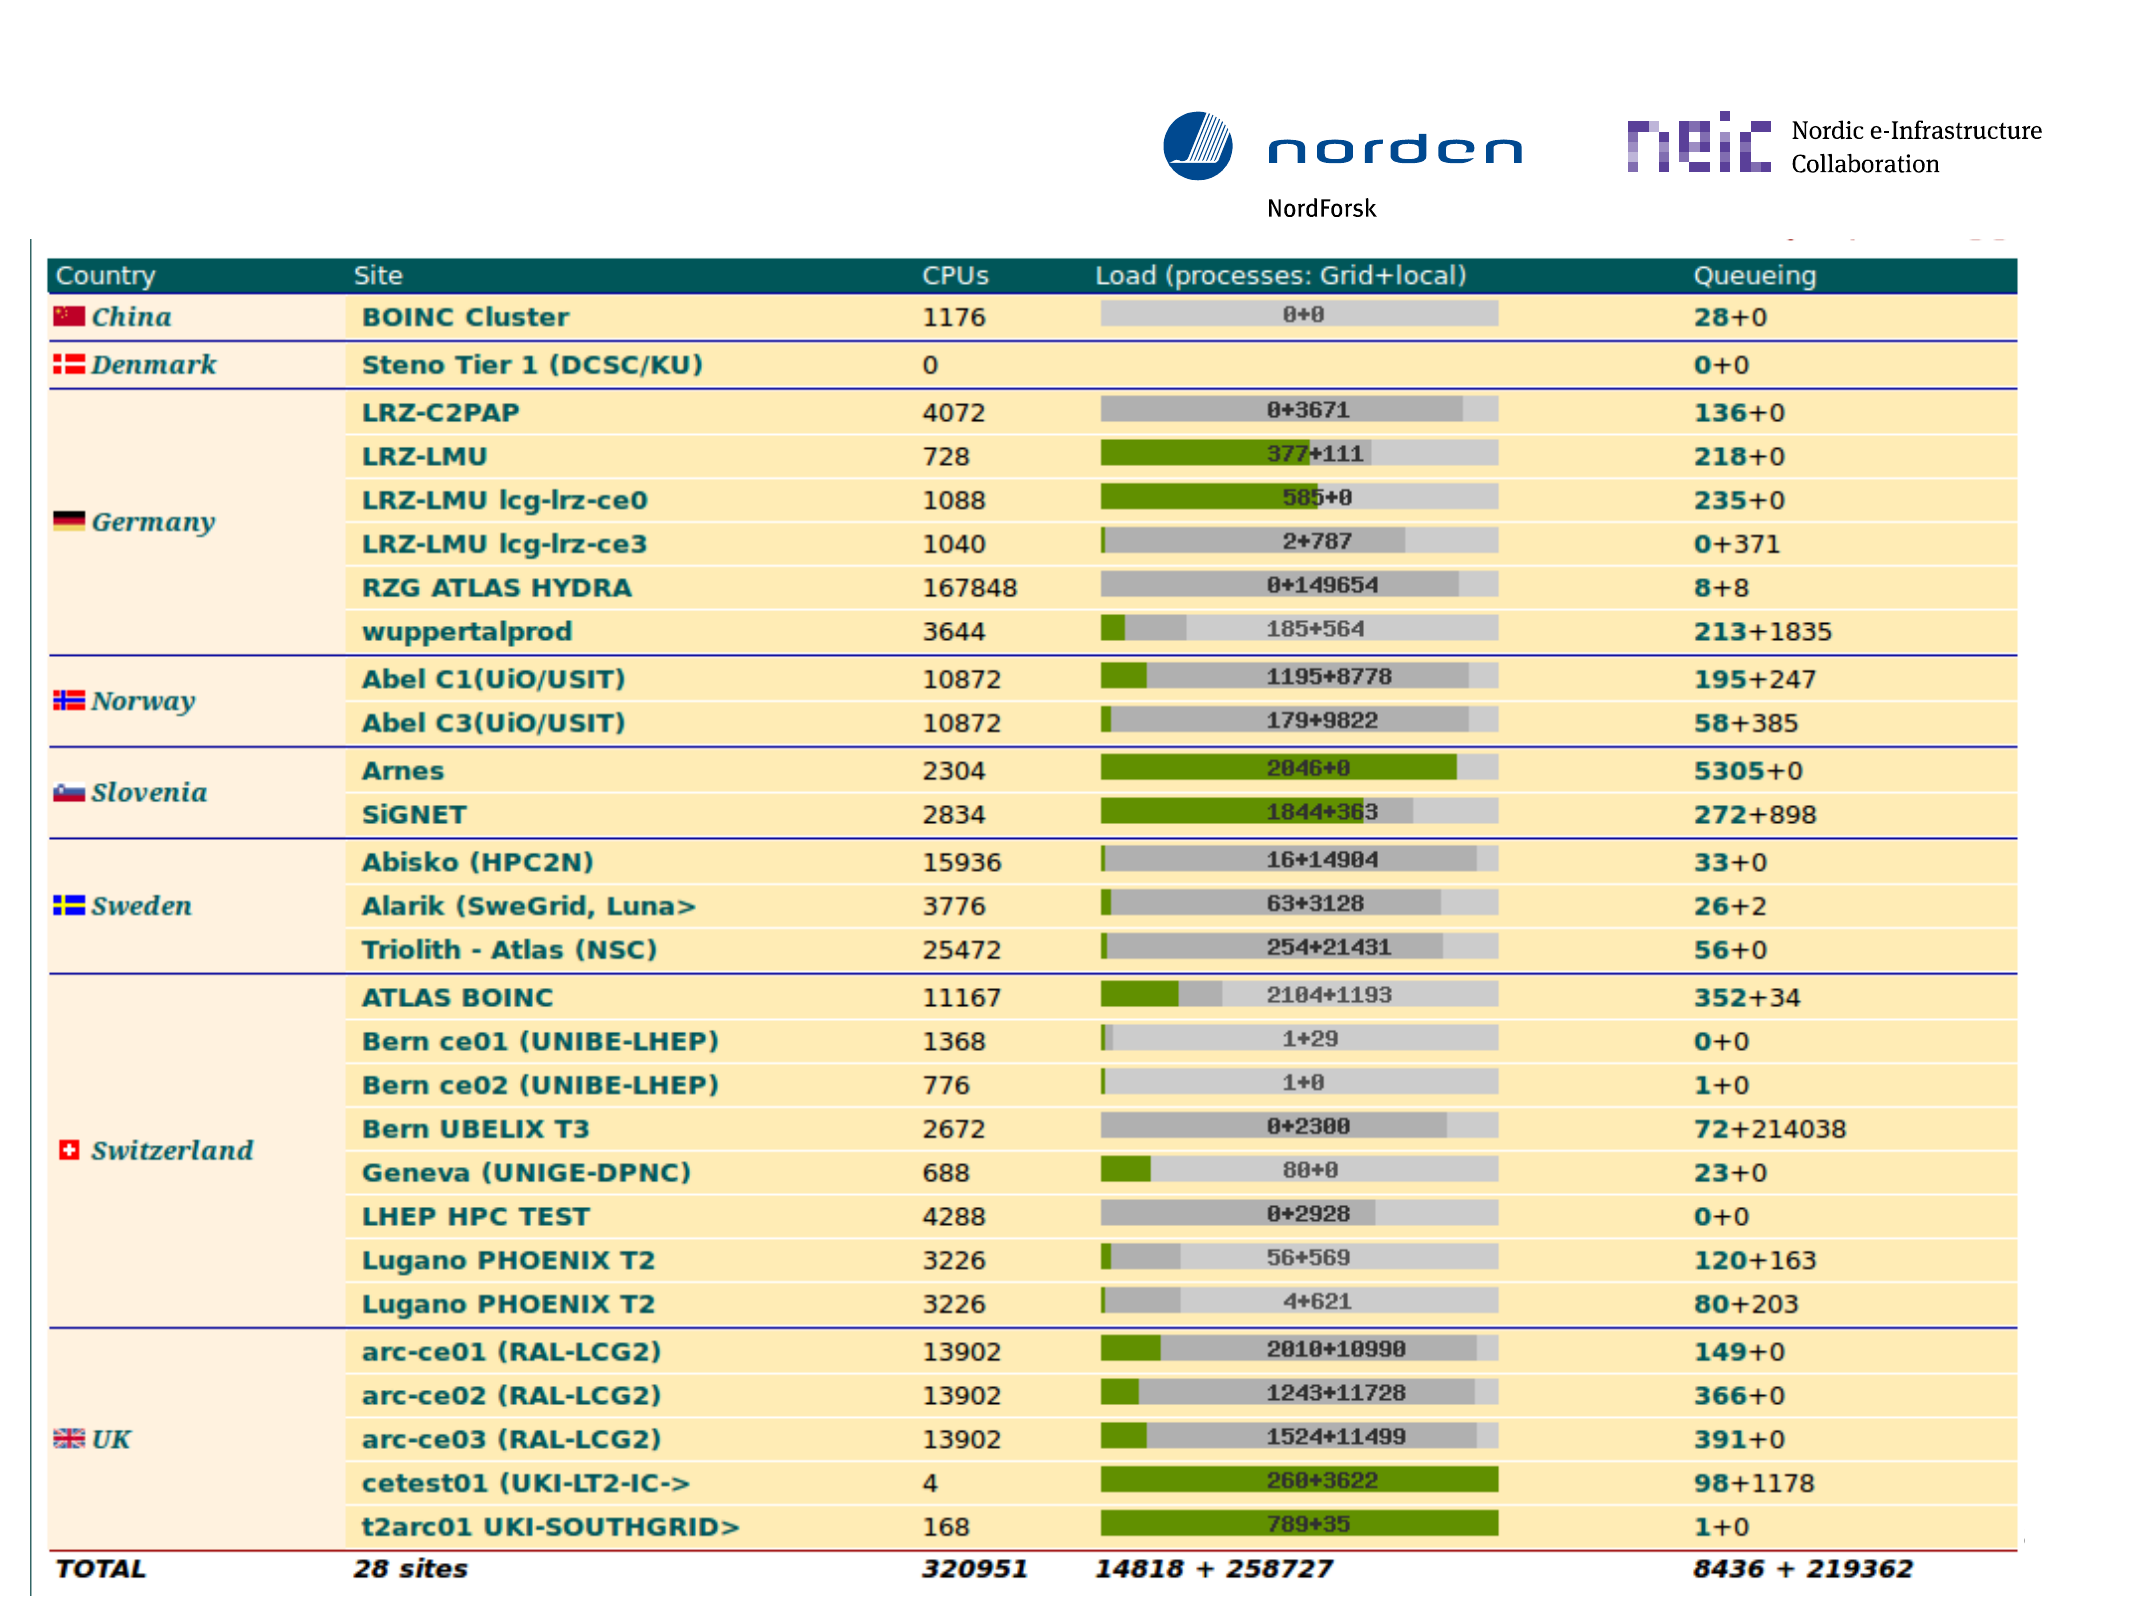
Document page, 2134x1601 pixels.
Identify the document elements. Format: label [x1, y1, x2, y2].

picture [30, 239, 2024, 1596]
